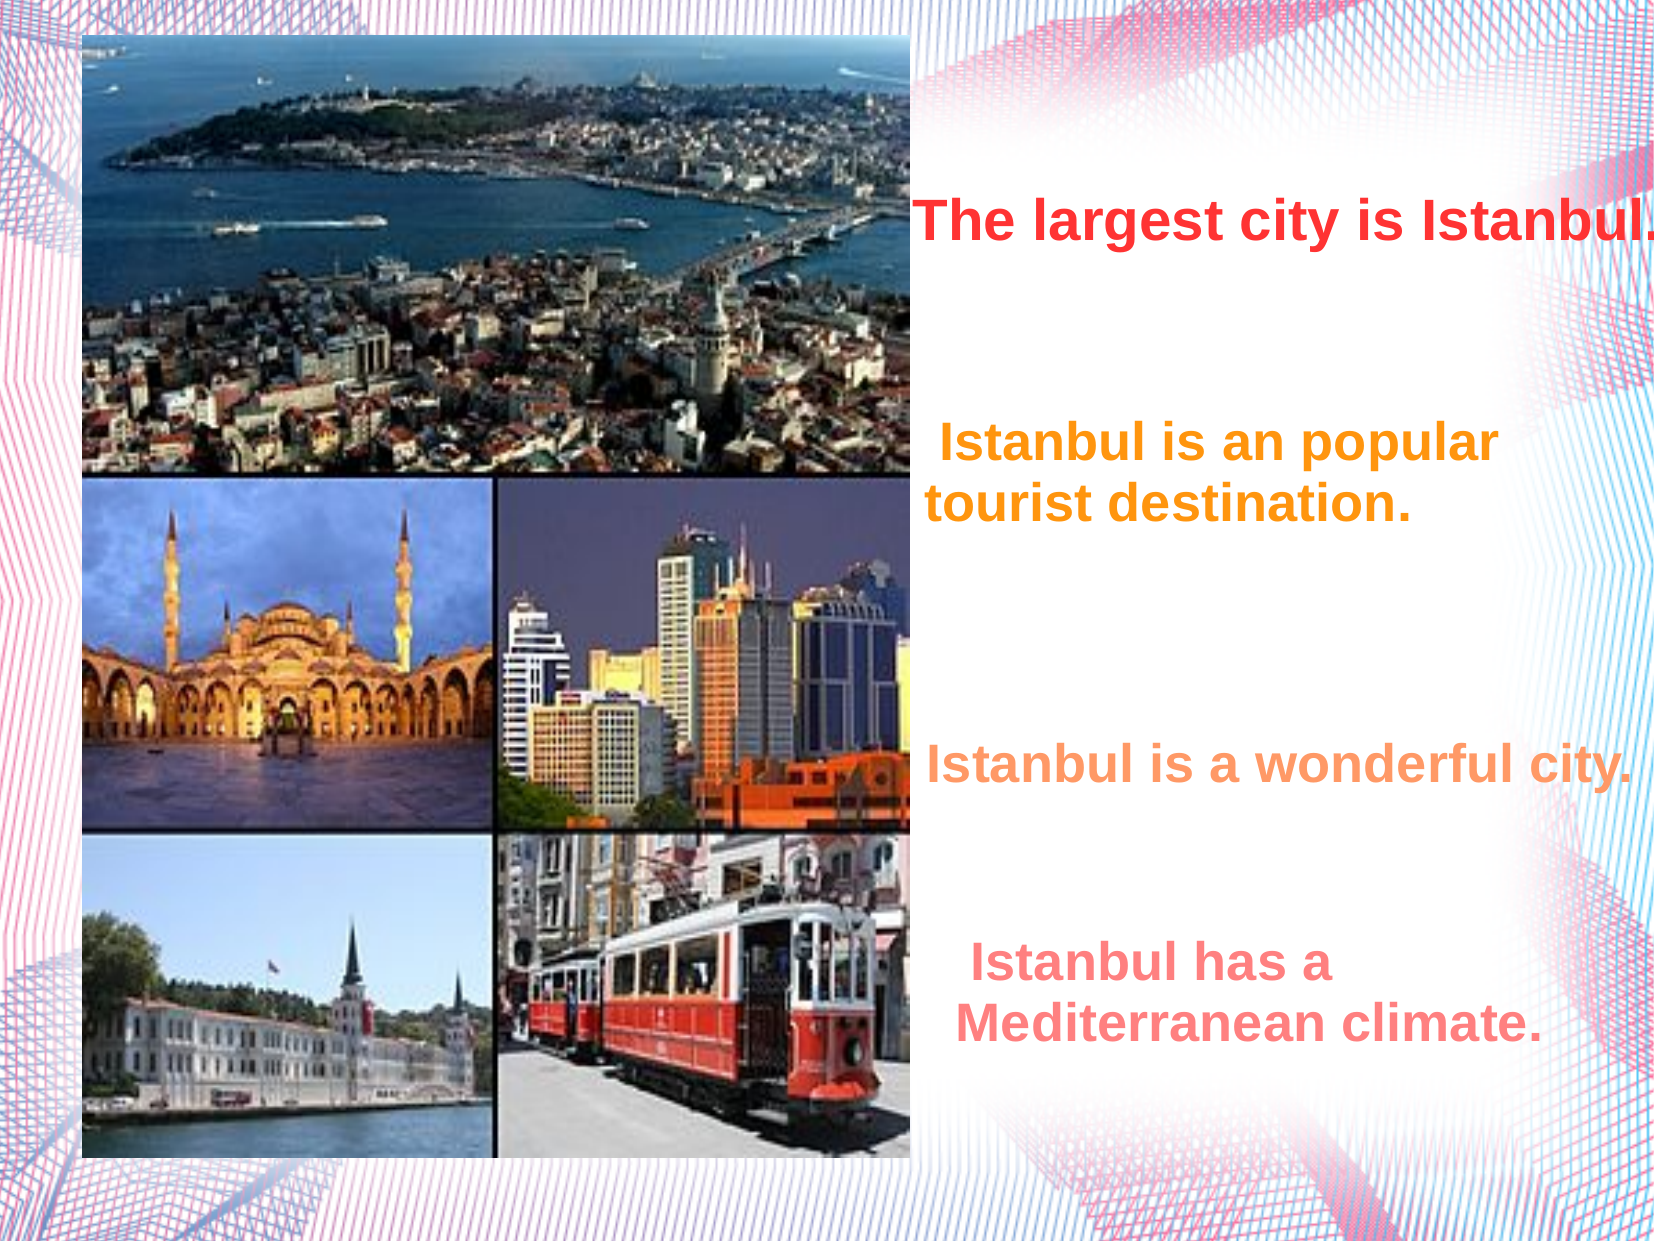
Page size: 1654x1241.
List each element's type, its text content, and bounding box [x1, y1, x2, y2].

text_box The largest city is Istanbul. [910, 180, 1654, 262]
picture [0, 0, 1654, 1241]
text_box Istanbul is an popular tourist destination. [909, 404, 1654, 544]
text_box Istanbul is a wonderful city. [897, 726, 1654, 804]
text_box Istanbul has a Mediterranean climate. [941, 924, 1575, 1063]
